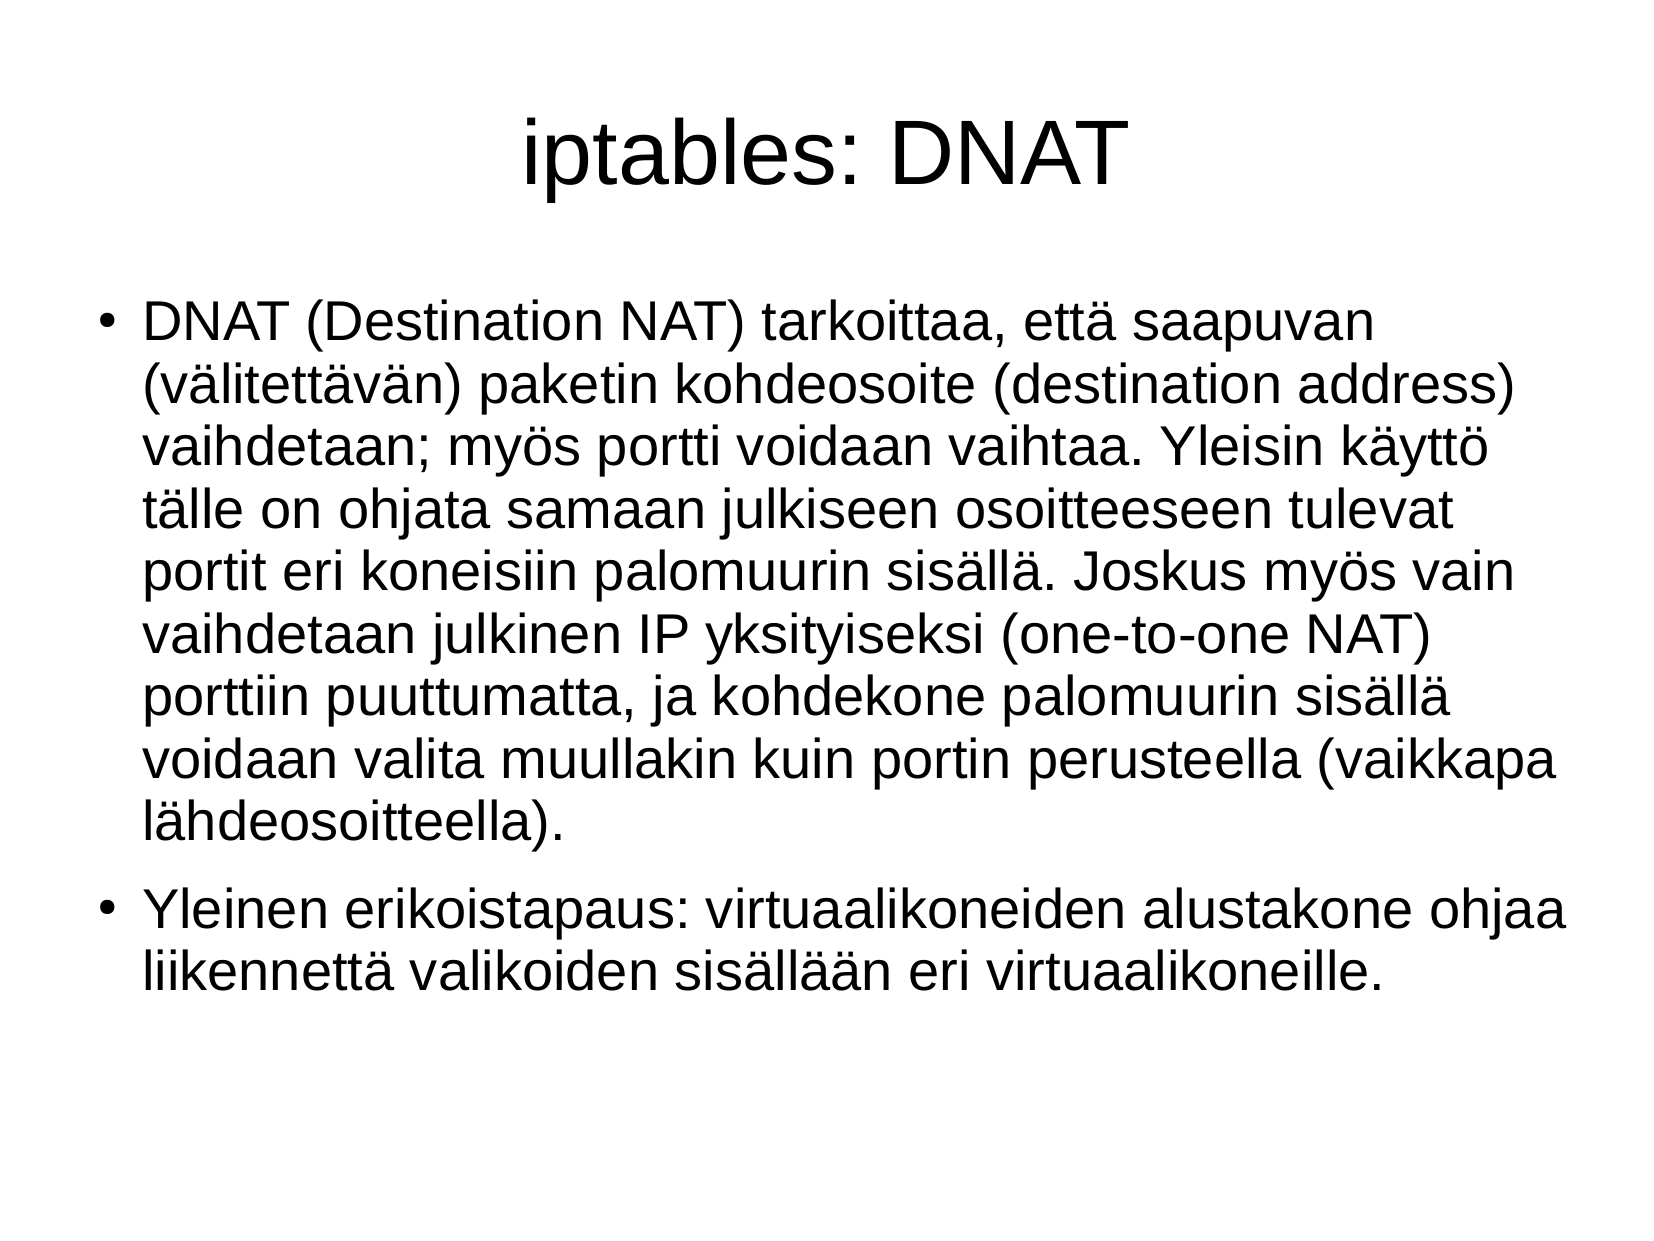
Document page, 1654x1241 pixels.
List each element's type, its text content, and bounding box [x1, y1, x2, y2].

list DNAT (Destination NAT) tarkoittaa, että saapuvan (välitettävän) paketin kohdeosoite (destination address) vaihdetaan; myös portti voidaan vaihtaa. Yleisin käyttö tälle on ohjata samaan julkiseen osoitteeseen tulevat portit eri koneisiin palomuurin sisällä. Joskus myös vain vaihdetaan julkinen IP yksityiseksi (one-to-one NAT) porttiin puuttumatta, ja kohdekone palomuurin sisällä voidaan valita muullakin kuin portin perusteella (vaikkapa lähdeosoitteella). Yleinen erikoistapaus: virtuaalikoneiden alustakone ohjaa liikennettä valikoiden sisällään eri virtuaalikoneille. [82, 290, 1571, 1010]
title iptables: DNAT [82, 49, 1571, 257]
